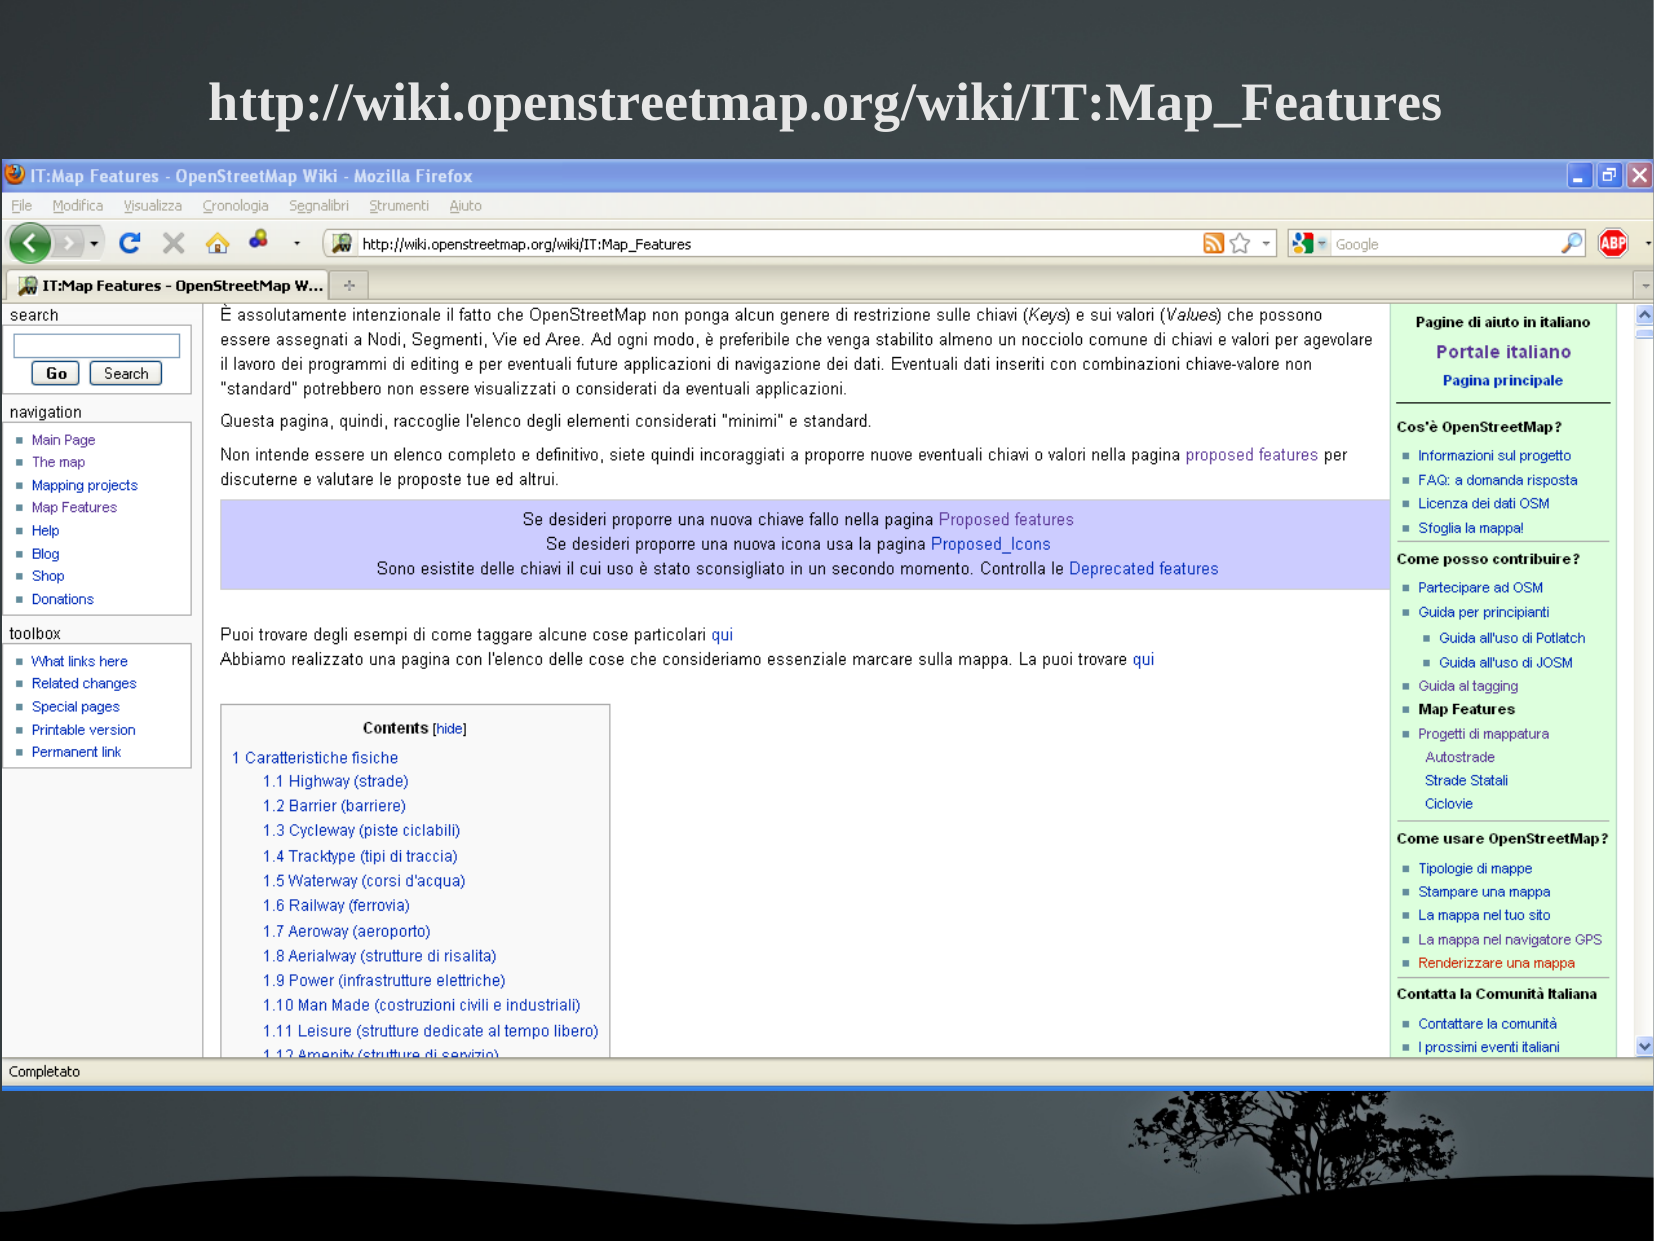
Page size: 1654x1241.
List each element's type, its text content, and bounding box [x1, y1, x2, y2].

title http://wiki.openstreetmap.org/wiki/IT:Map_Features [82, 56, 1571, 148]
picture [0, 0, 1654, 1241]
